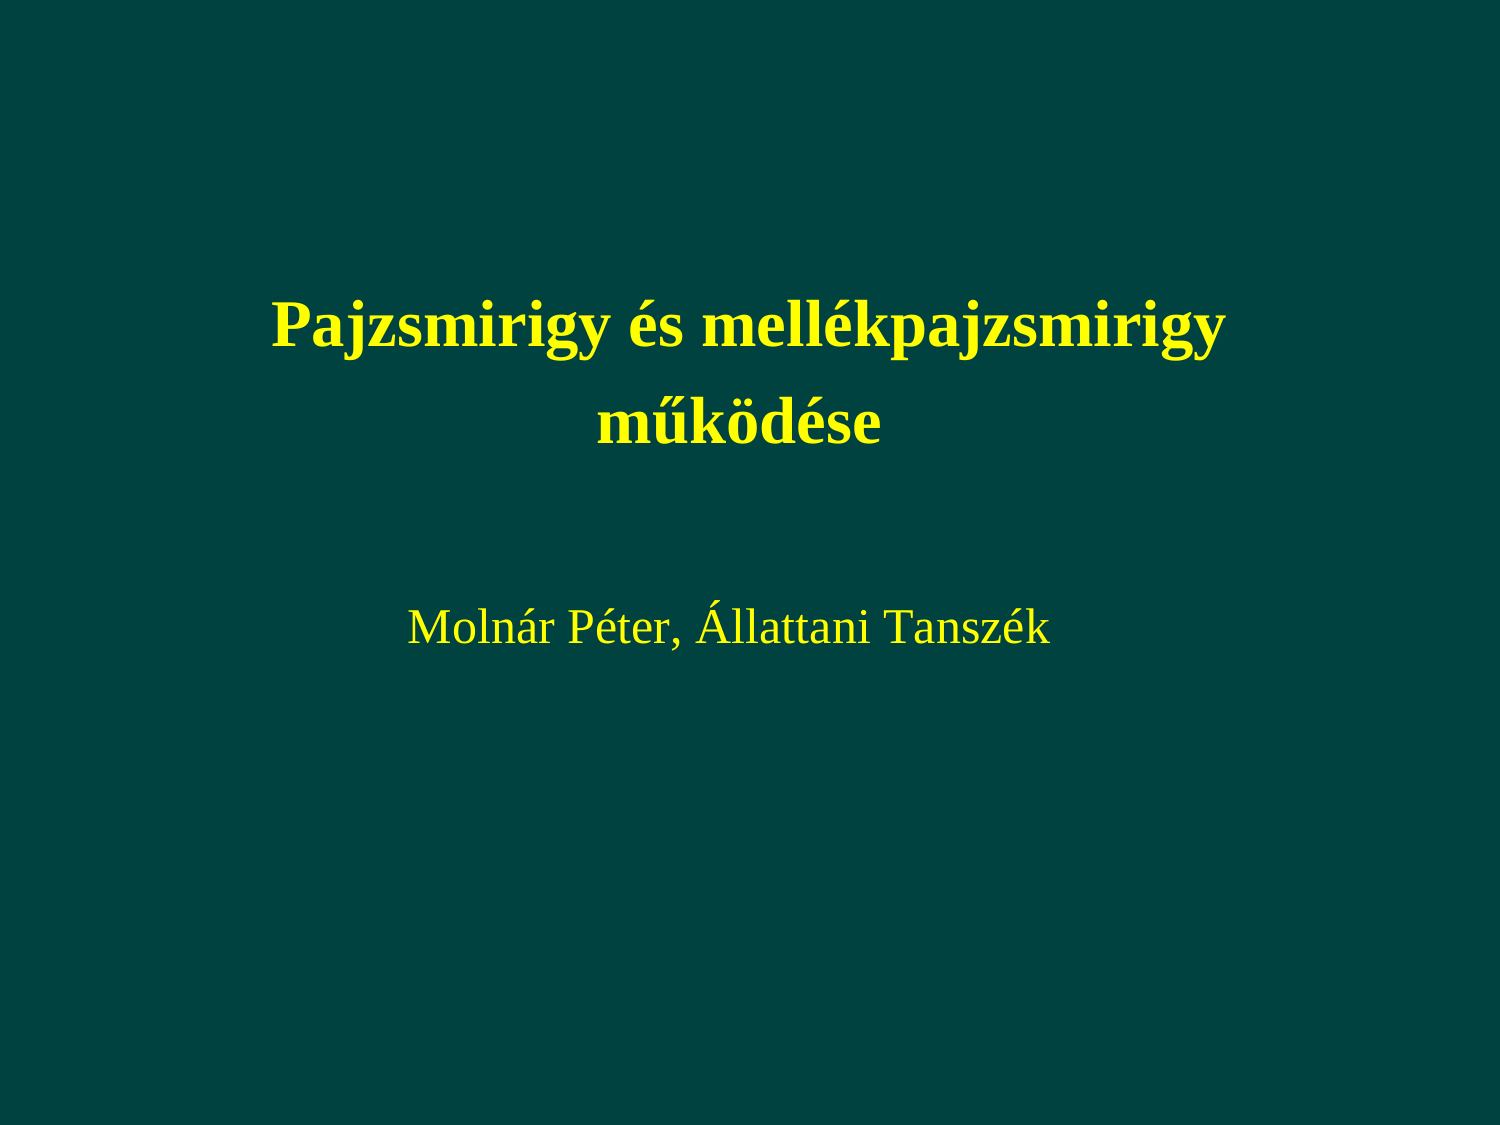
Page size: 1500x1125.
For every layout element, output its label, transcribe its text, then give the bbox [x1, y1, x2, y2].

title Pajzsmirigy és mellékpajzsmirigy működése Molnár Péter, Állattani Tanszék [112, 349, 1388, 591]
